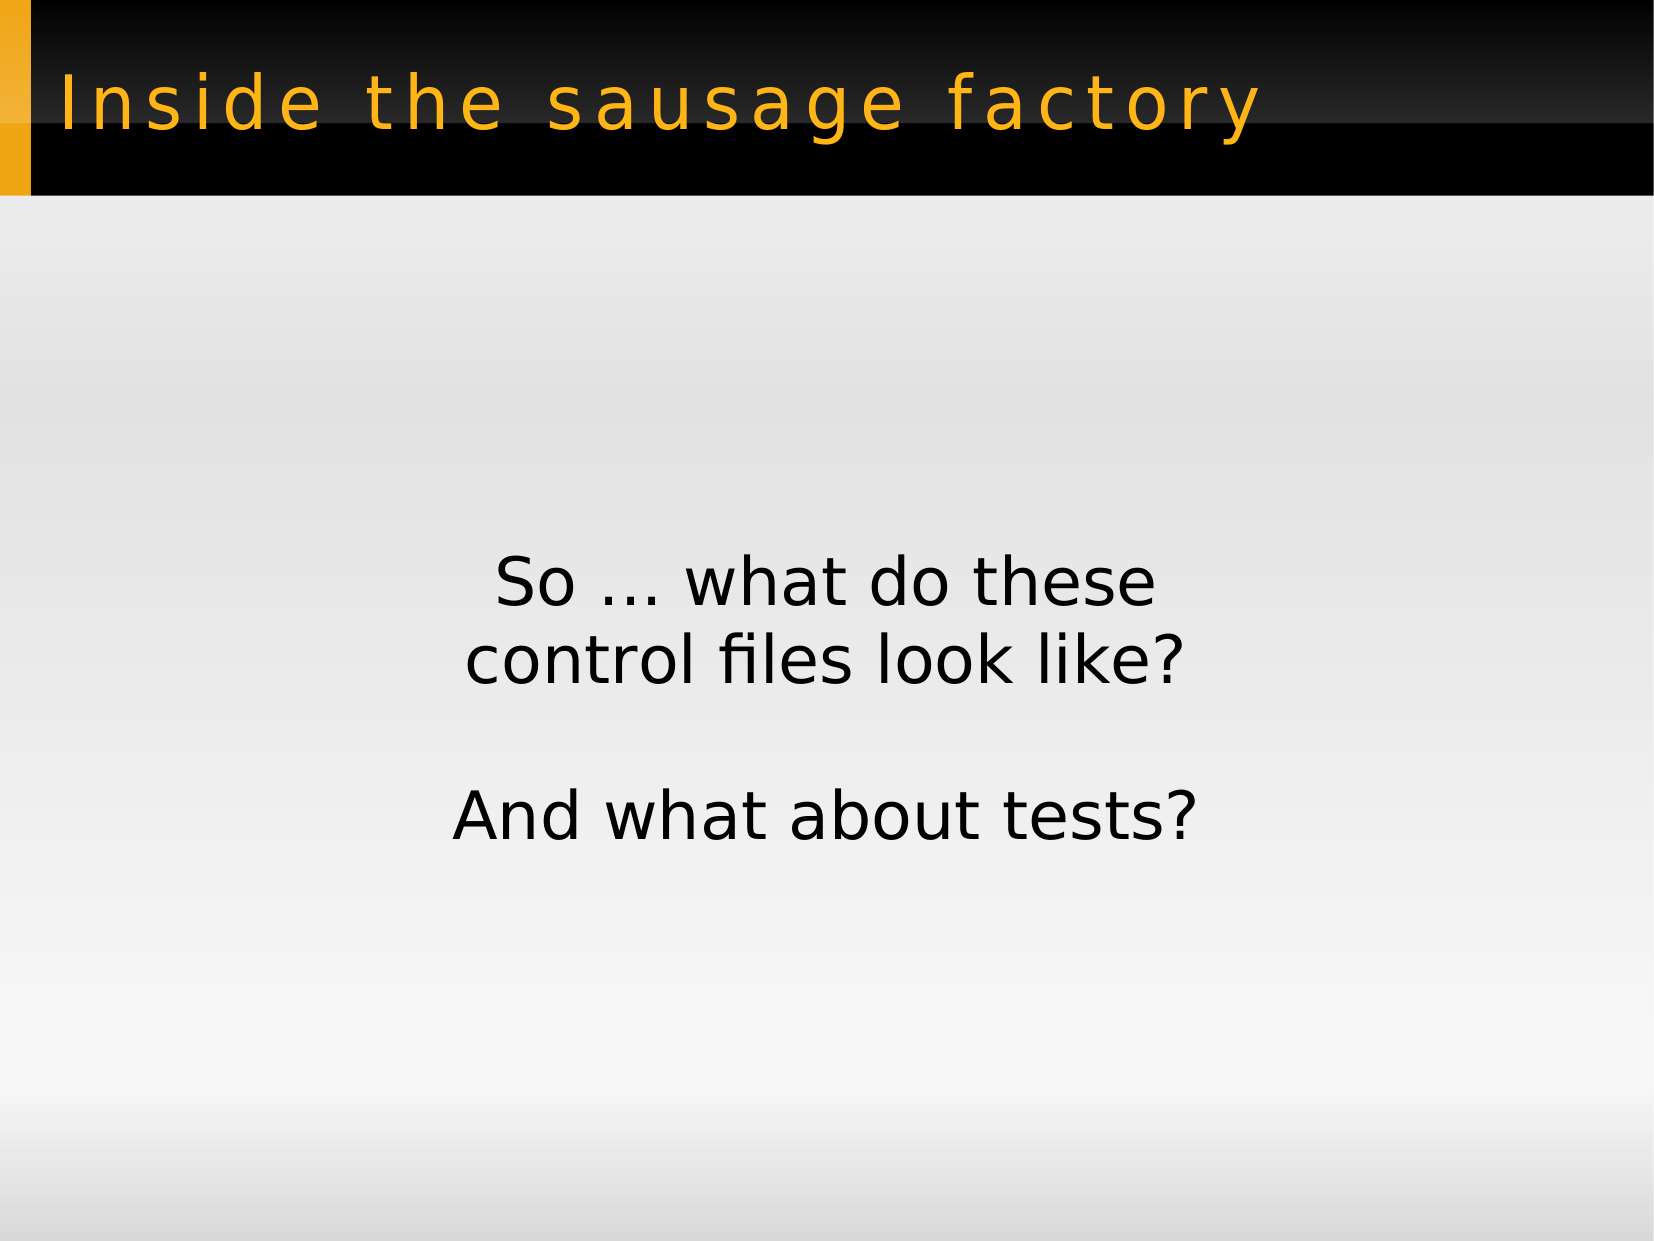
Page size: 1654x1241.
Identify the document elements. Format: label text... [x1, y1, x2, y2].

picture [0, 0, 1654, 1241]
title Inside the sausage factory [59, 29, 1270, 178]
subtitle So ... what do these control files look like? And what about tests? [82, 297, 1571, 1102]
